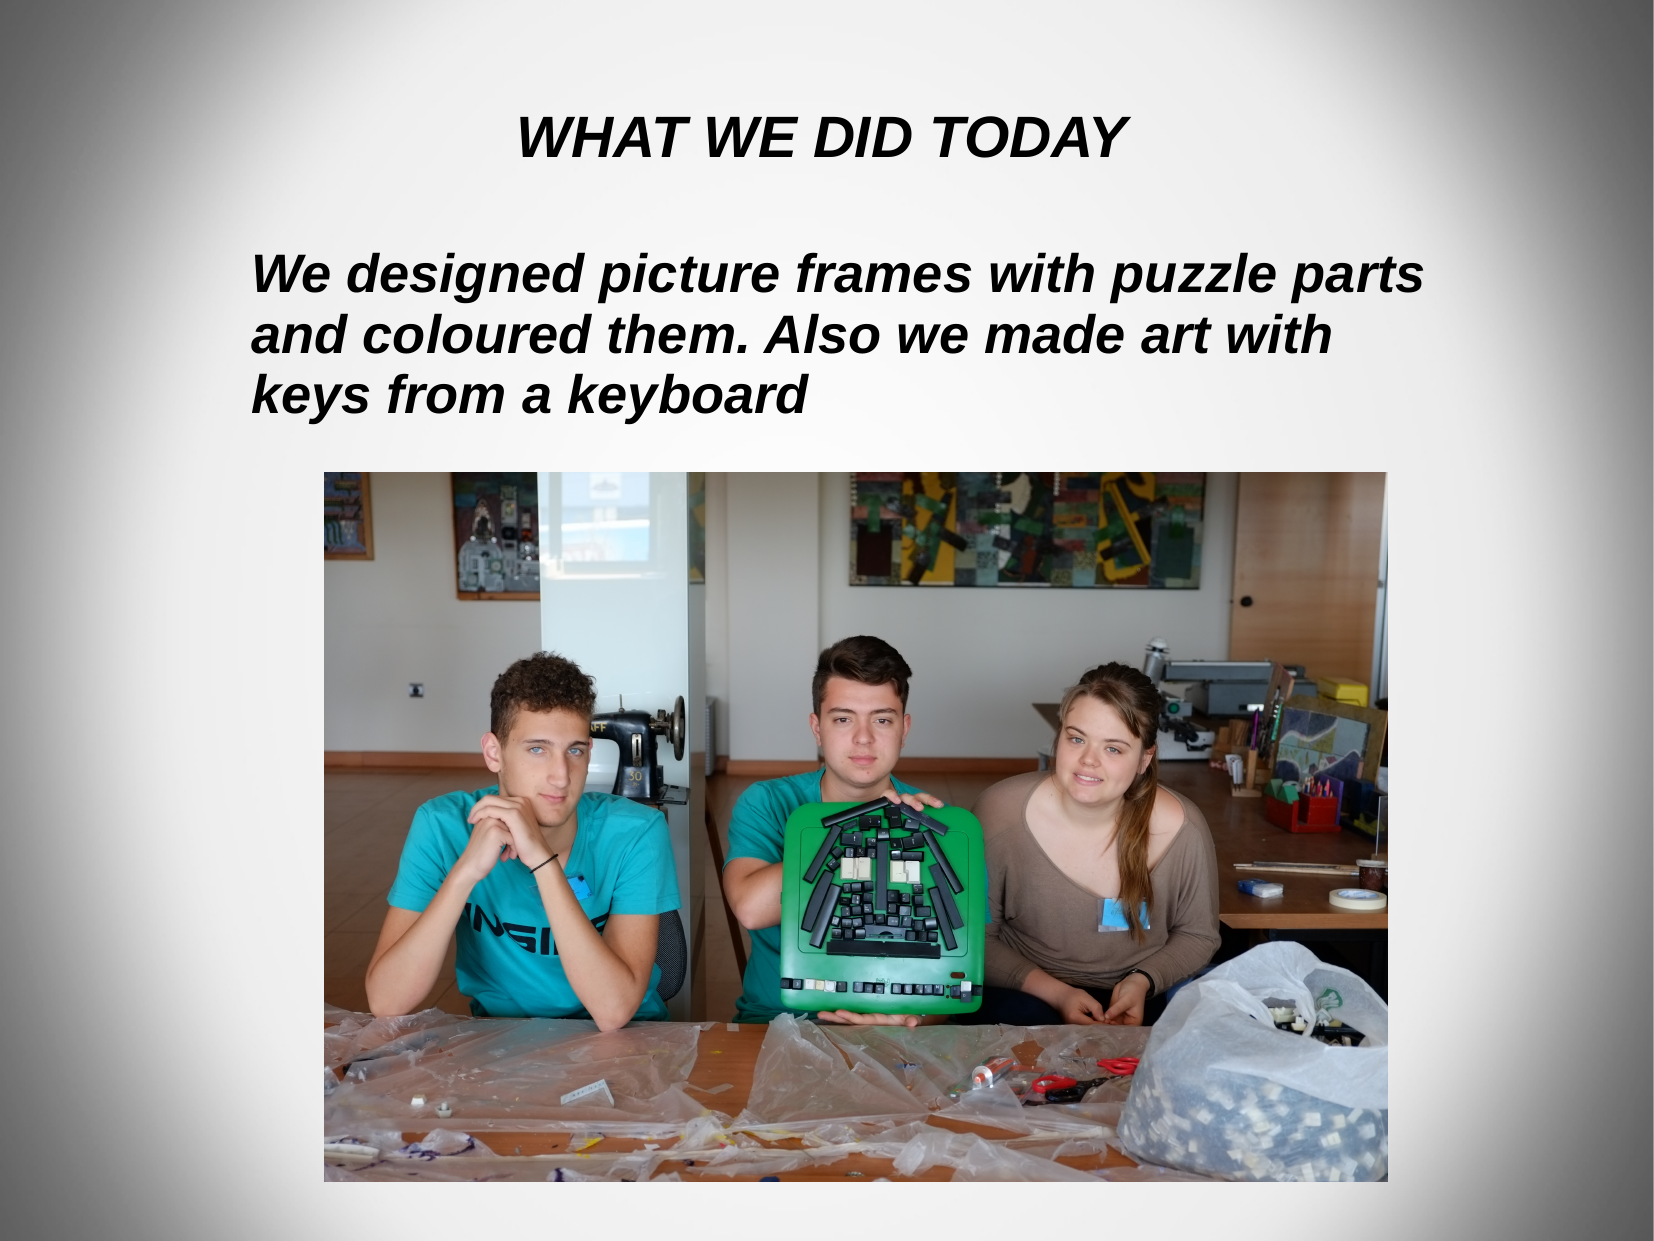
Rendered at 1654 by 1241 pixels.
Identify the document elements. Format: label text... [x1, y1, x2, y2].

picture [0, 0, 1654, 1241]
text_box We designed picture frames with puzzle parts and coloured them. Also we made art with keys from a keyboard [236, 236, 1447, 433]
text_box WHAT WE DID TODAY [501, 97, 1388, 178]
